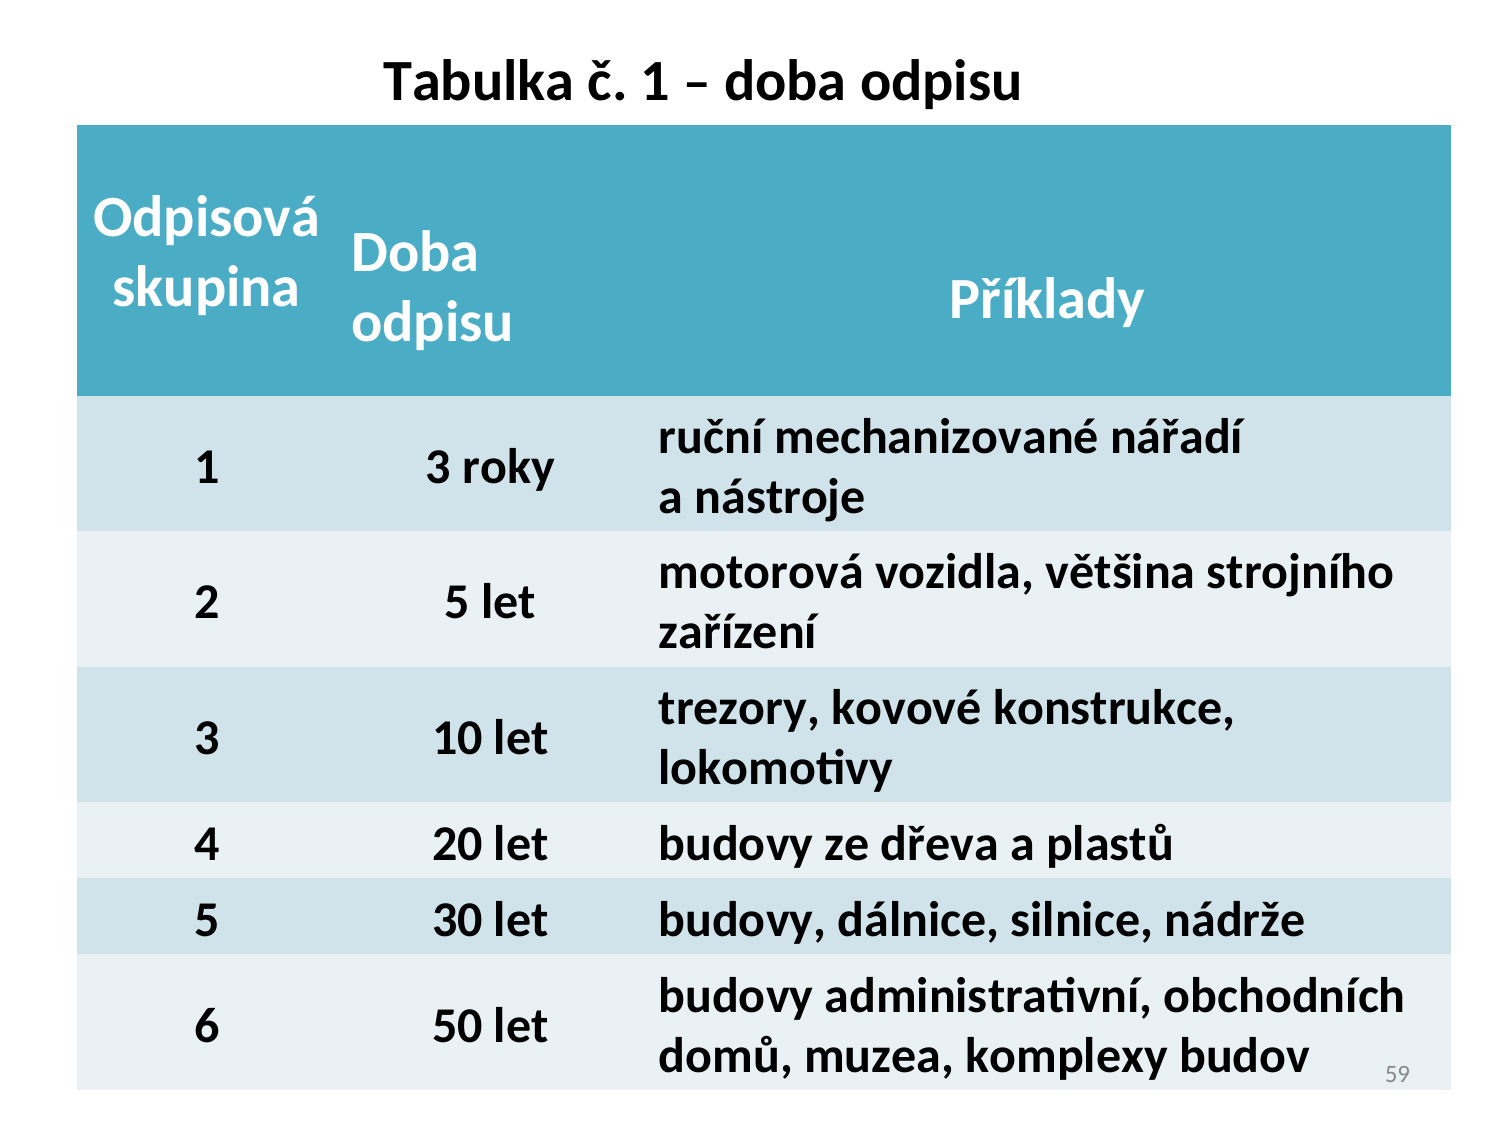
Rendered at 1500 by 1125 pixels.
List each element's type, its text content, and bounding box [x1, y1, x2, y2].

table_cell 3 [77, 667, 337, 802]
table_cell 3 roky [337, 396, 644, 531]
table_cell trezory, kovové konstrukce, lokomotivy [644, 667, 1451, 802]
table_cell 6 [77, 954, 337, 1090]
table_cell 5 let [337, 531, 644, 667]
table_cell 20 let [337, 802, 644, 878]
table_header Doba odpisu [337, 125, 644, 396]
table_cell 30 let [337, 878, 644, 954]
table_cell 1 [77, 396, 337, 531]
table_cell ruční mechanizované nářadí a nástroje [644, 396, 1451, 531]
table_cell 10 let [337, 667, 644, 802]
table_cell budovy administrativní, obchodních domů, muzea, komplexy budov [644, 954, 1451, 1090]
table_header Odpisová skupina [77, 125, 337, 396]
text_box <číslo> [1074, 1042, 1426, 1103]
table_cell budovy, dálnice, silnice, nádrže [644, 878, 1451, 954]
table_cell motorová vozidla, většina strojního zařízení [644, 531, 1451, 667]
table_cell 4 [77, 802, 337, 878]
table_cell 50 let [337, 954, 644, 1090]
title Tabulka č. 1 ‒ doba odpisu [242, 30, 1164, 124]
table_cell budovy ze dřeva a plastů [644, 802, 1451, 878]
table_cell 5 [77, 878, 337, 954]
table_header Příklady [644, 125, 1451, 396]
table_cell 2 [77, 531, 337, 667]
